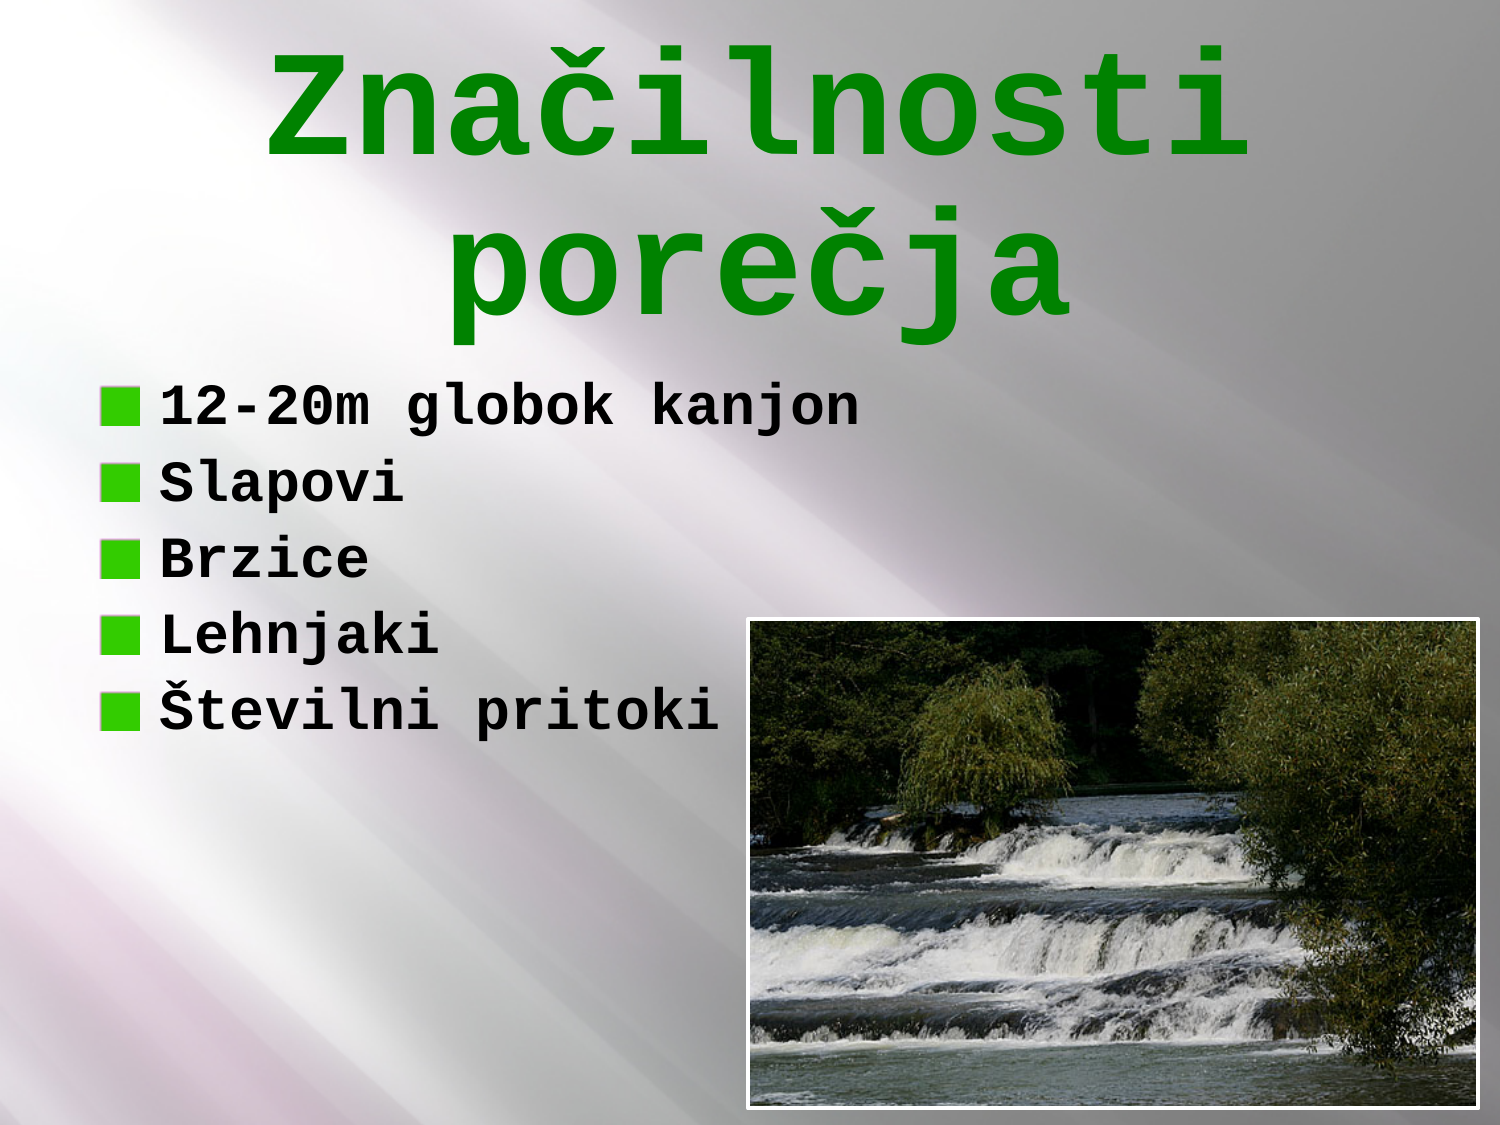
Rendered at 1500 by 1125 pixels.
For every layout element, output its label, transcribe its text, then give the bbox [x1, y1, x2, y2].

list 12-20m globok kanjon Slapovi Brzice Lehnjaki Številni pritoki [70, 375, 1421, 1125]
picture [0, 0, 1500, 1125]
title Značilnosti porečja [75, 44, 1442, 328]
picture [750, 621, 1477, 1107]
